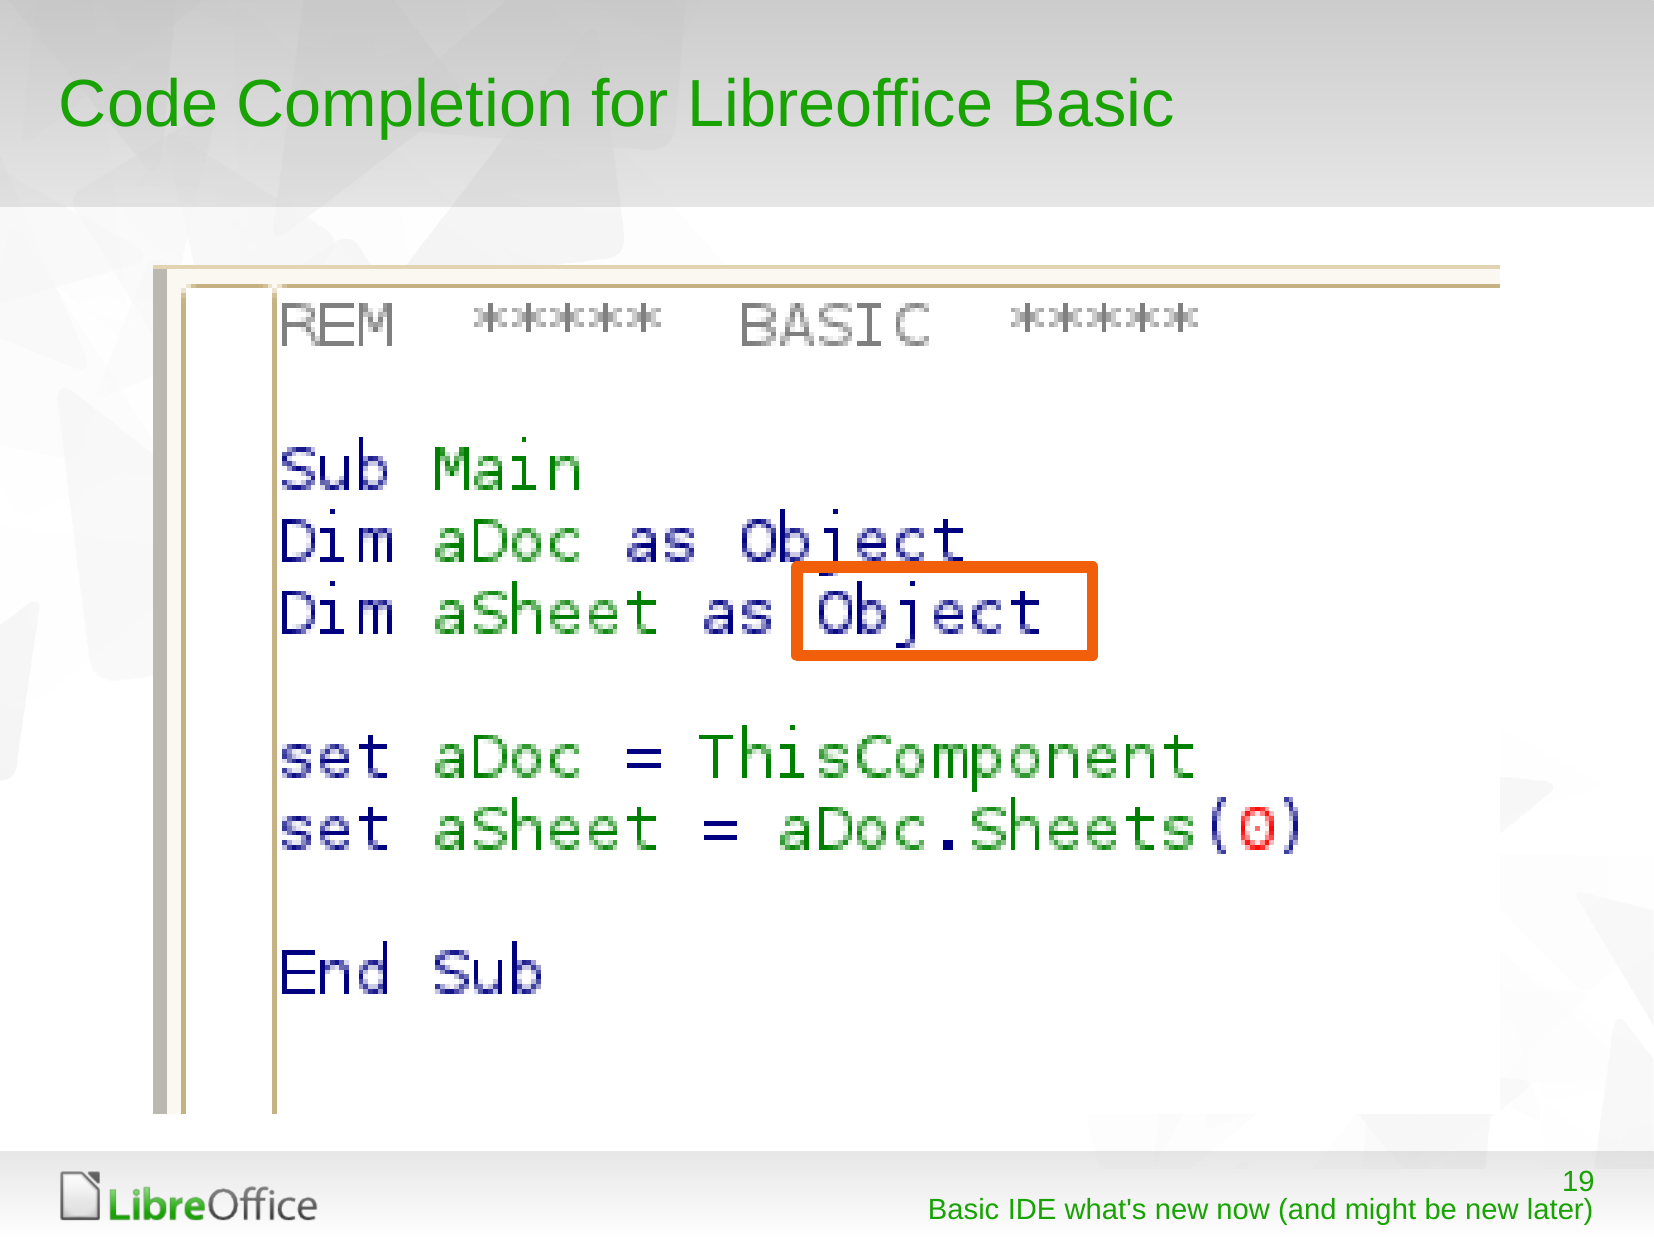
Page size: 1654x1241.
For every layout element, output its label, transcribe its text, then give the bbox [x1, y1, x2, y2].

picture [41, 1152, 337, 1240]
text_box [797, 566, 1093, 656]
picture [0, 0, 1654, 1169]
title Code Completion for Libreoffice Basic [59, 29, 1595, 178]
